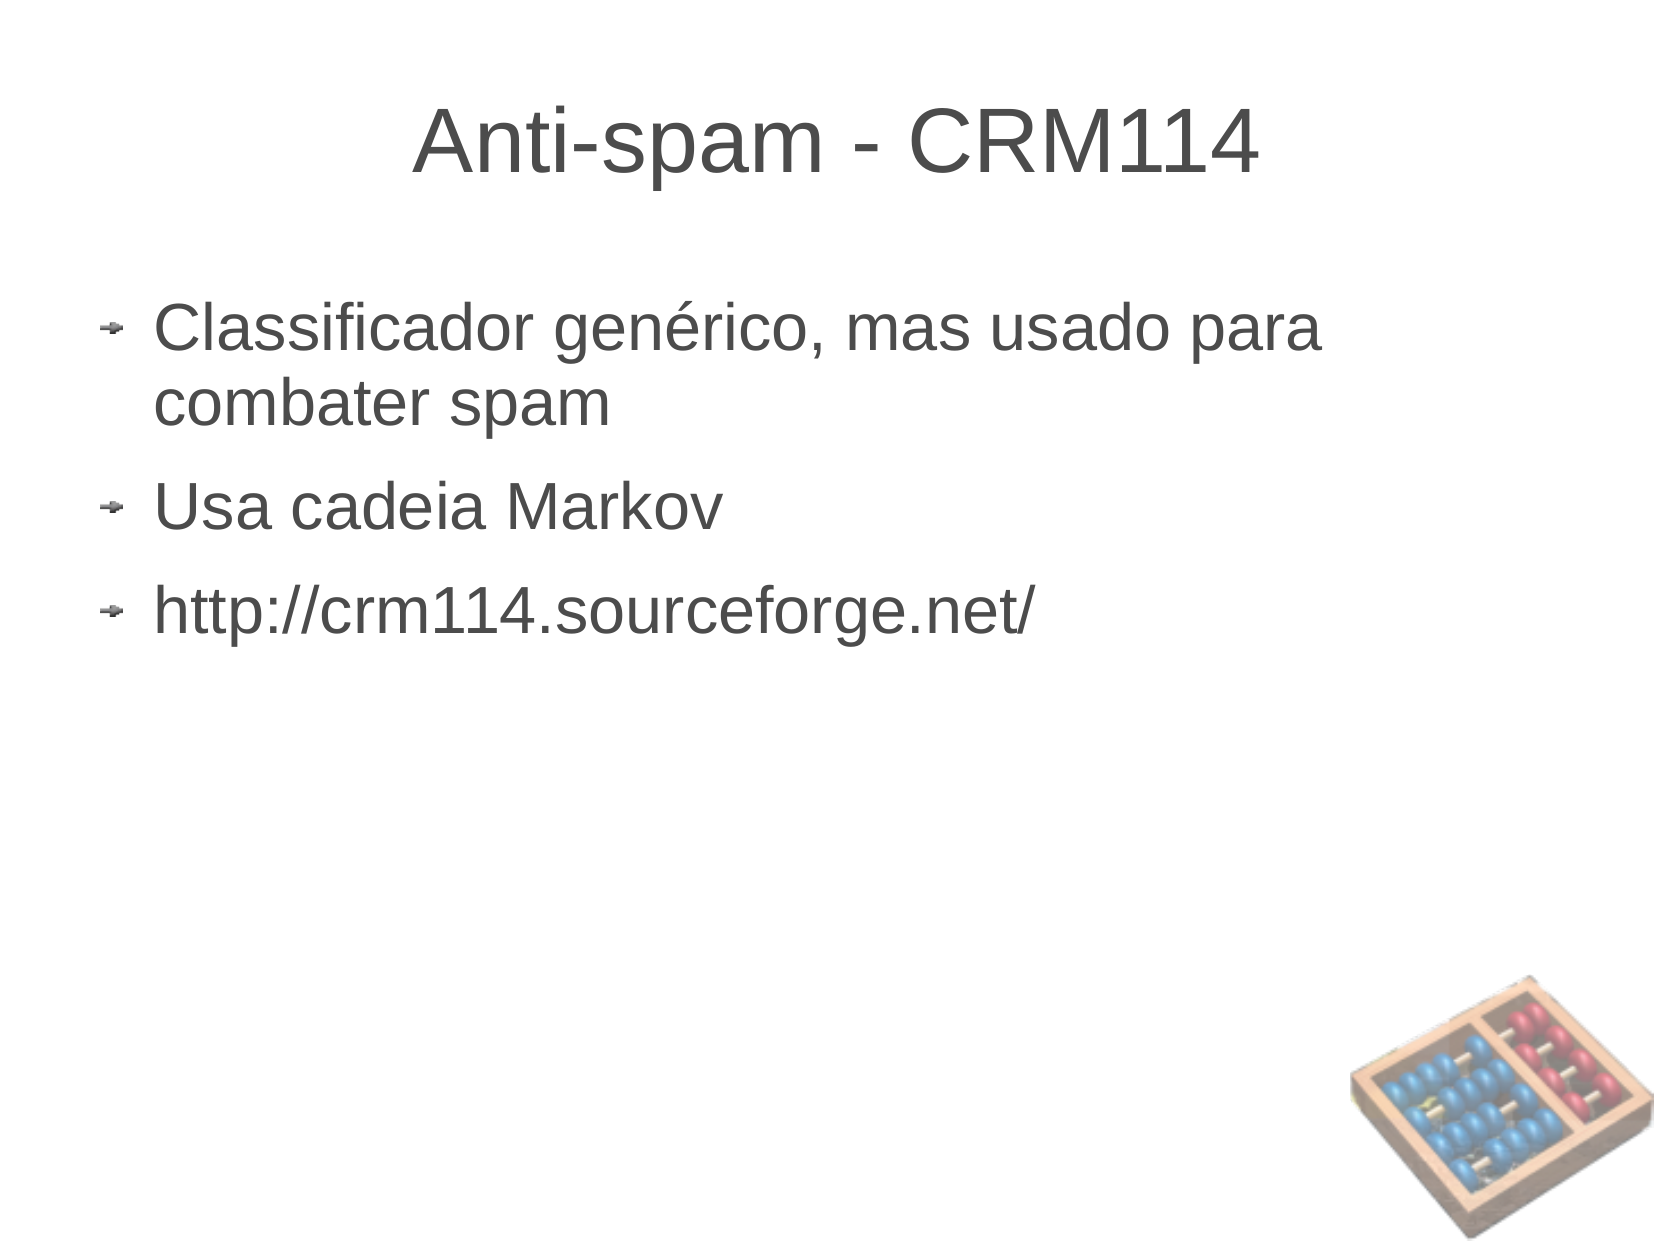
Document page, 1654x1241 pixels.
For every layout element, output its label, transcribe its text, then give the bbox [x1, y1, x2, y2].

list Classificador genérico, mas usado para combater spam Usa cadeia Markov http://crm114.sourceforge.net/ [82, 290, 1571, 1109]
title Anti-spam - CRM114 [75, 44, 1601, 238]
